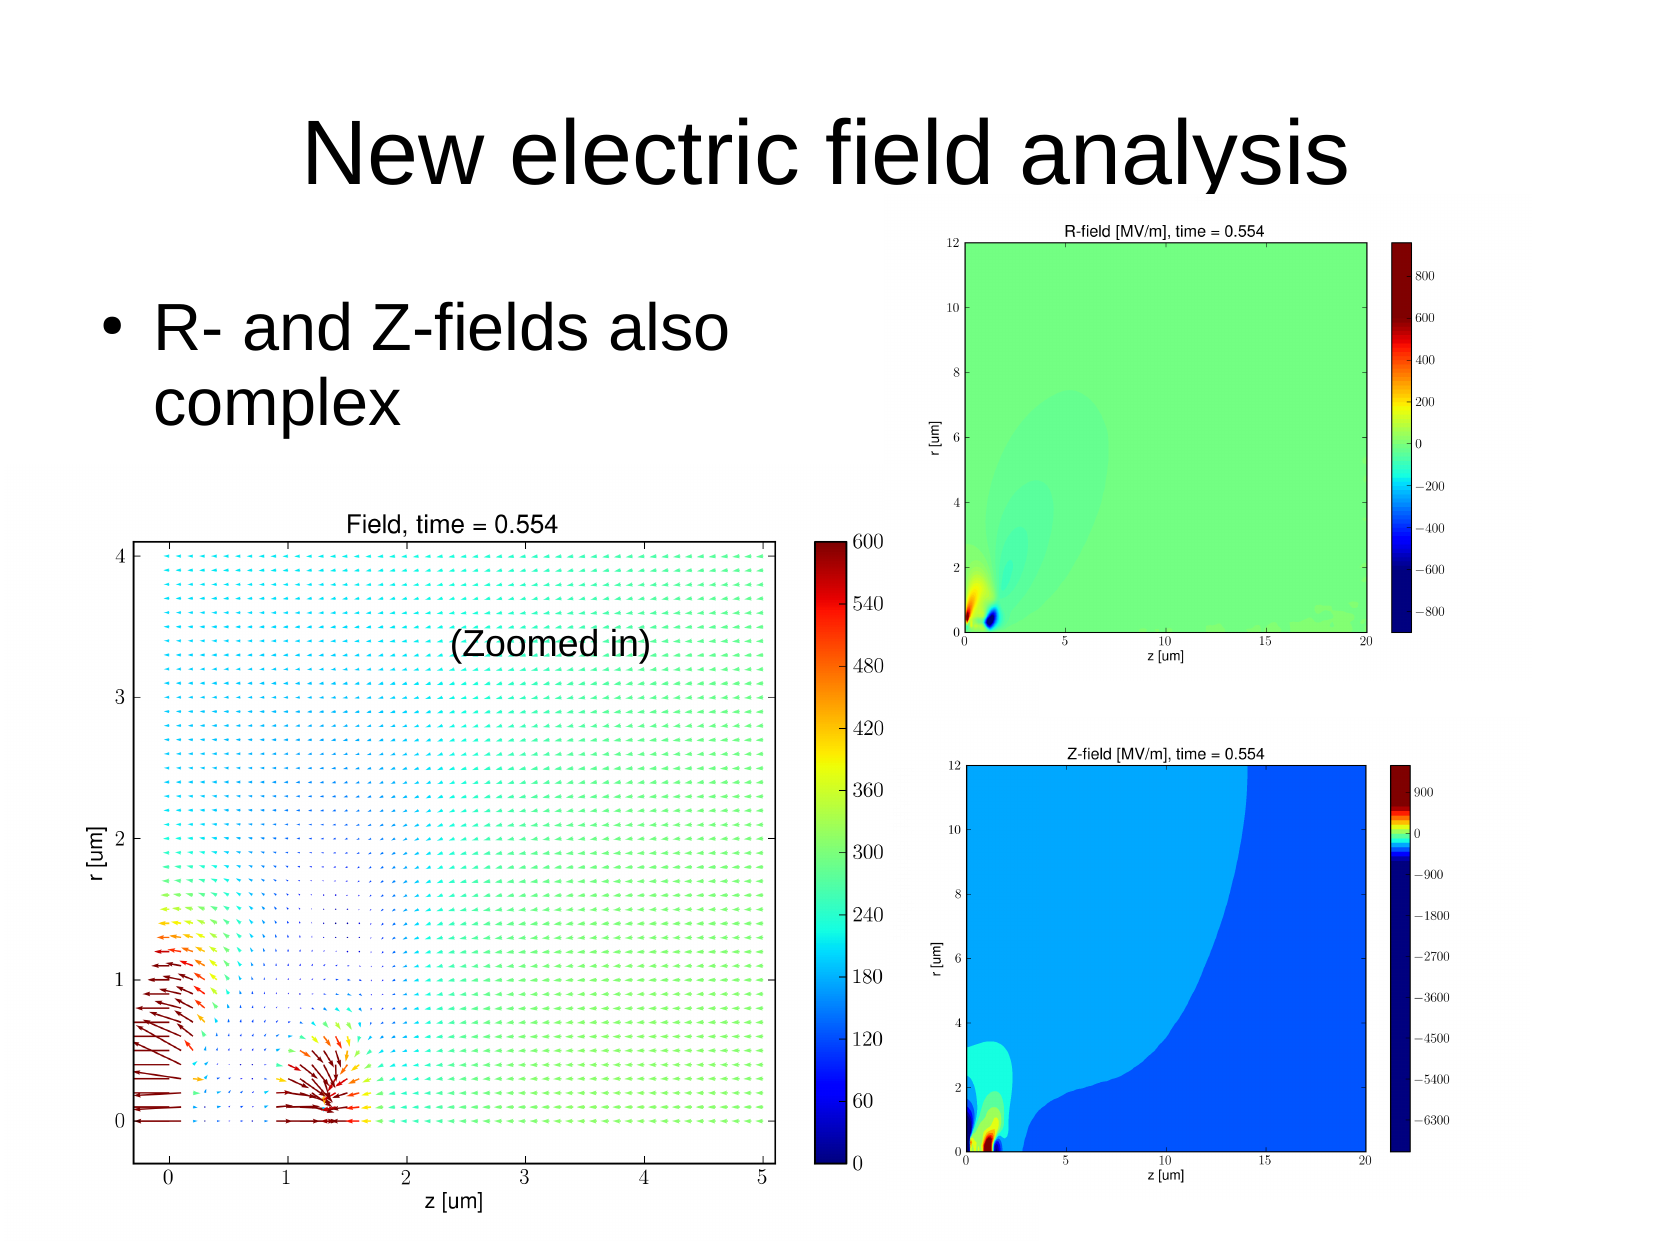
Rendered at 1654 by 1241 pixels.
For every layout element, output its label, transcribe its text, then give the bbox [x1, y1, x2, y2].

title New electric field analysis [82, 49, 1571, 257]
picture [4, 194, 1532, 1241]
list R- and Z-fields also complex [82, 290, 809, 681]
text_box (Zoomed in) [435, 615, 691, 672]
